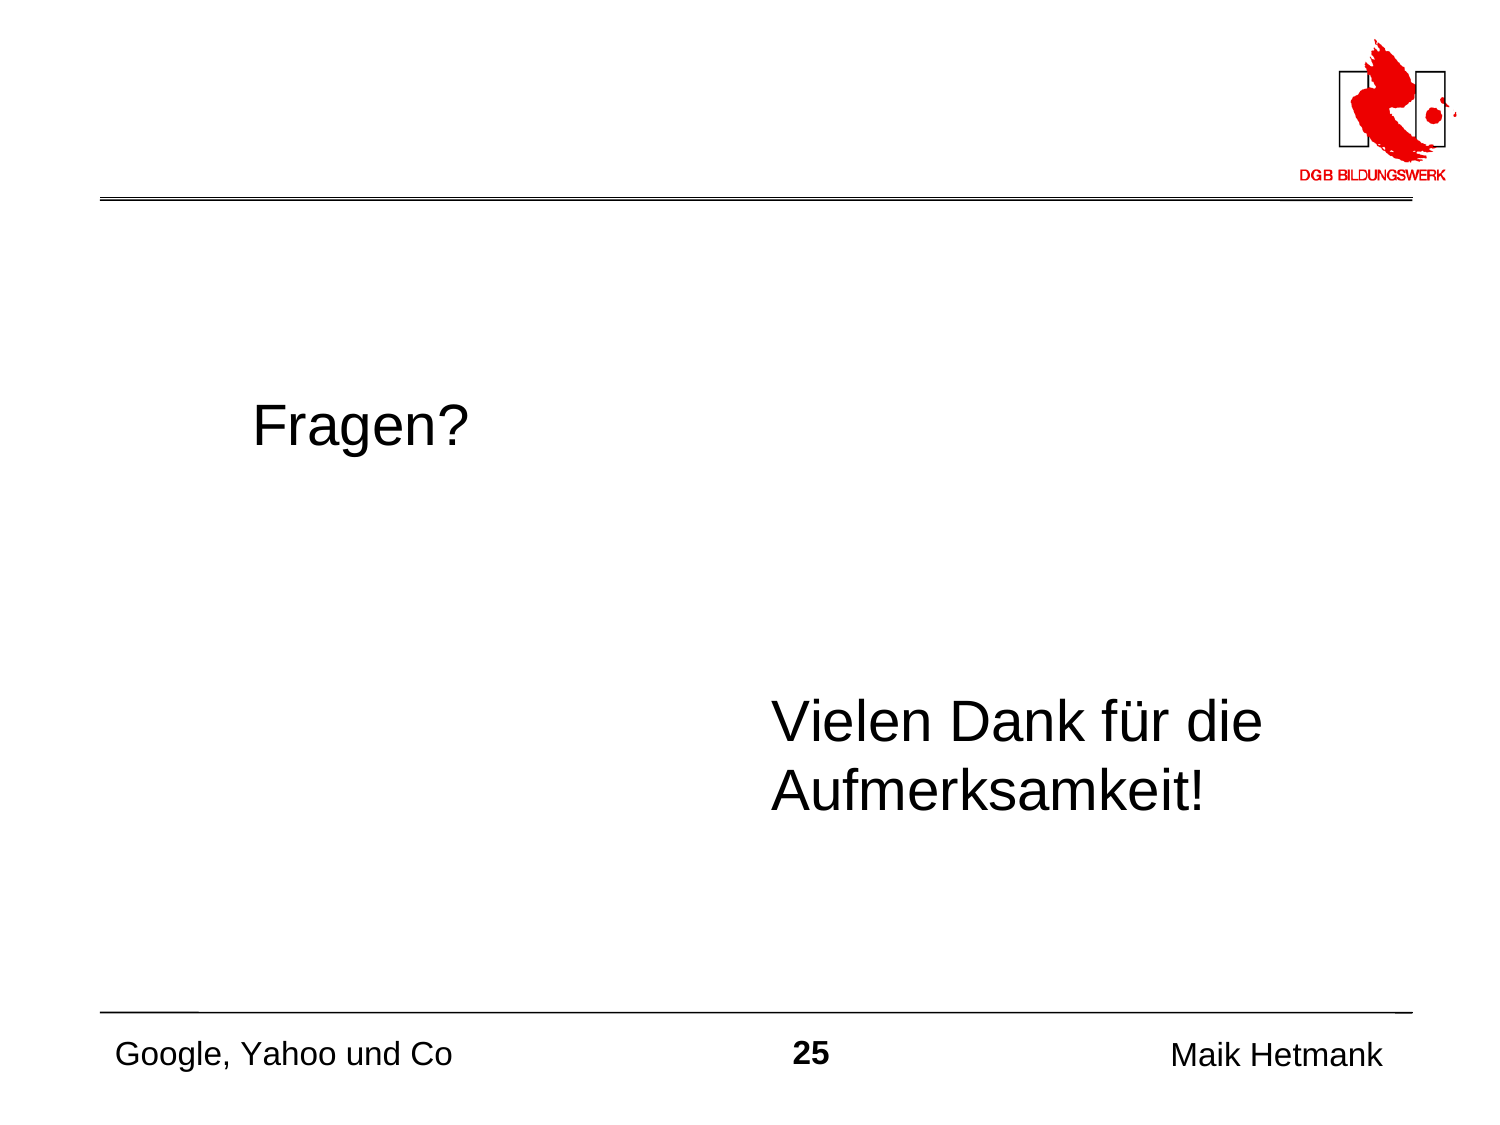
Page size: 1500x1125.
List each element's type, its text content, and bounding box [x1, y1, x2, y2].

text_box Vielen Dank für die Aufmerksamkeit! [756, 680, 1319, 836]
picture [1299, 37, 1457, 181]
text_box Fragen? [237, 384, 495, 472]
